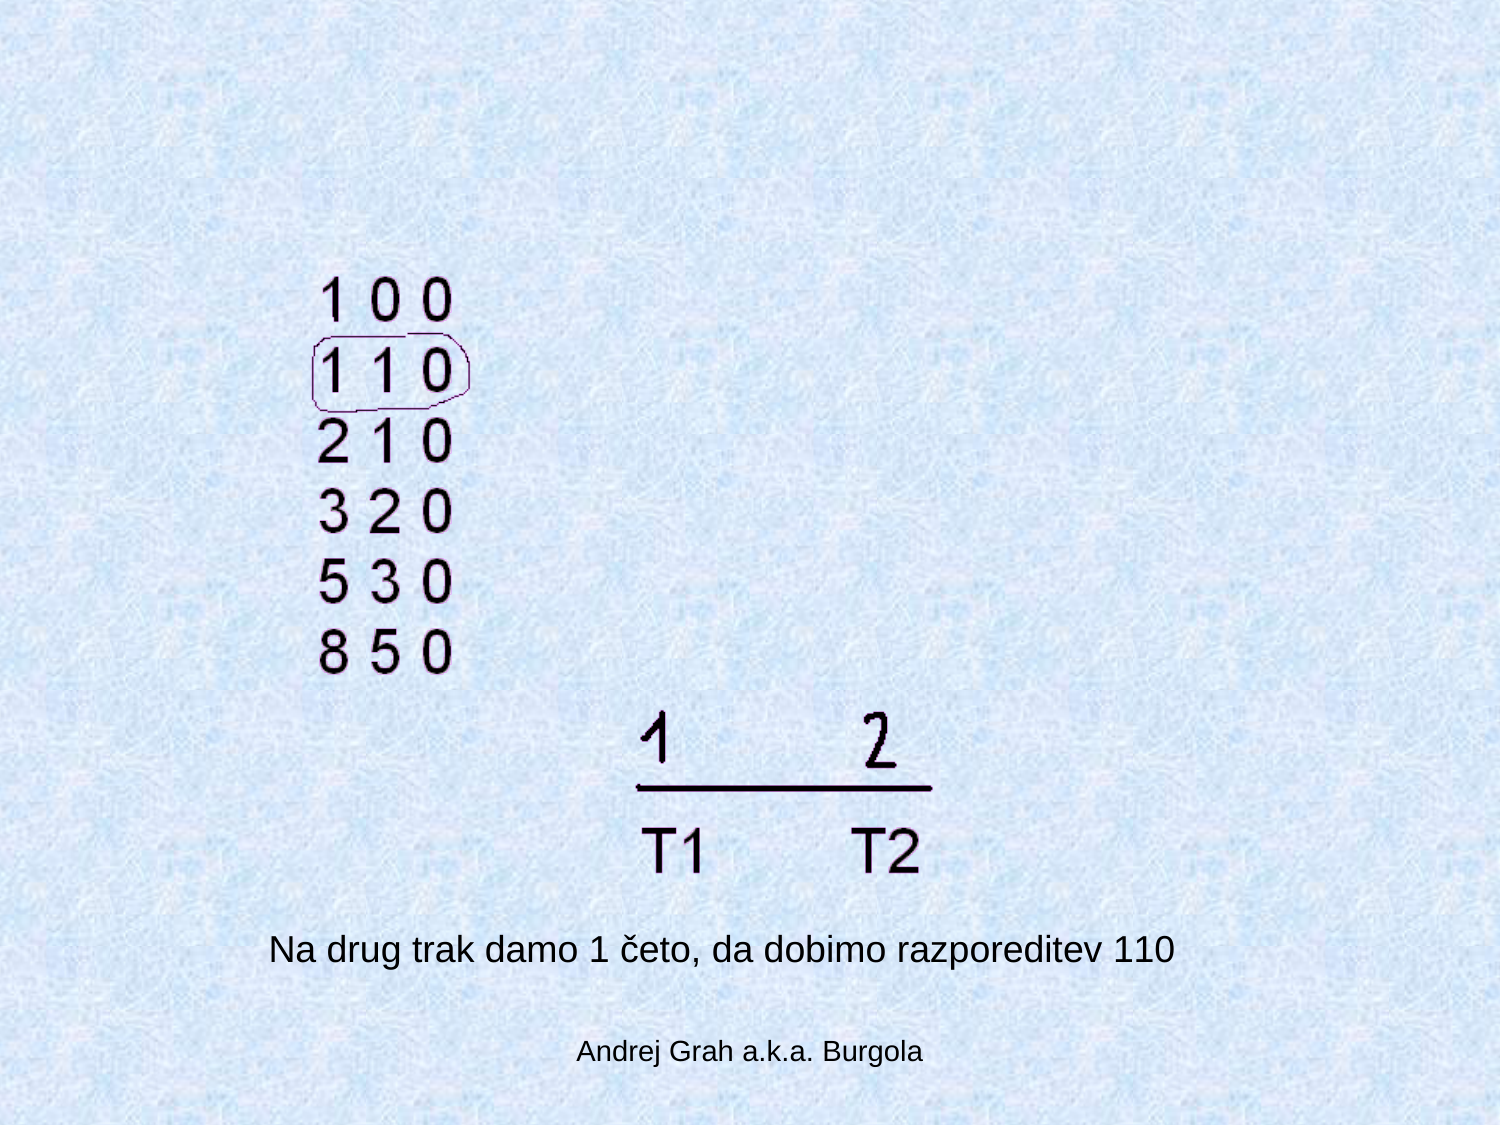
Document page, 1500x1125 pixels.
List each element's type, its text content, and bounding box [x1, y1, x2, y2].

text_box Na drug trak damo 1 četo, da dobimo razporeditev 110 [253, 916, 1235, 978]
picture [0, 0, 1500, 1125]
text_box Andrej Grah a.k.a. Burgola [512, 1024, 988, 1103]
